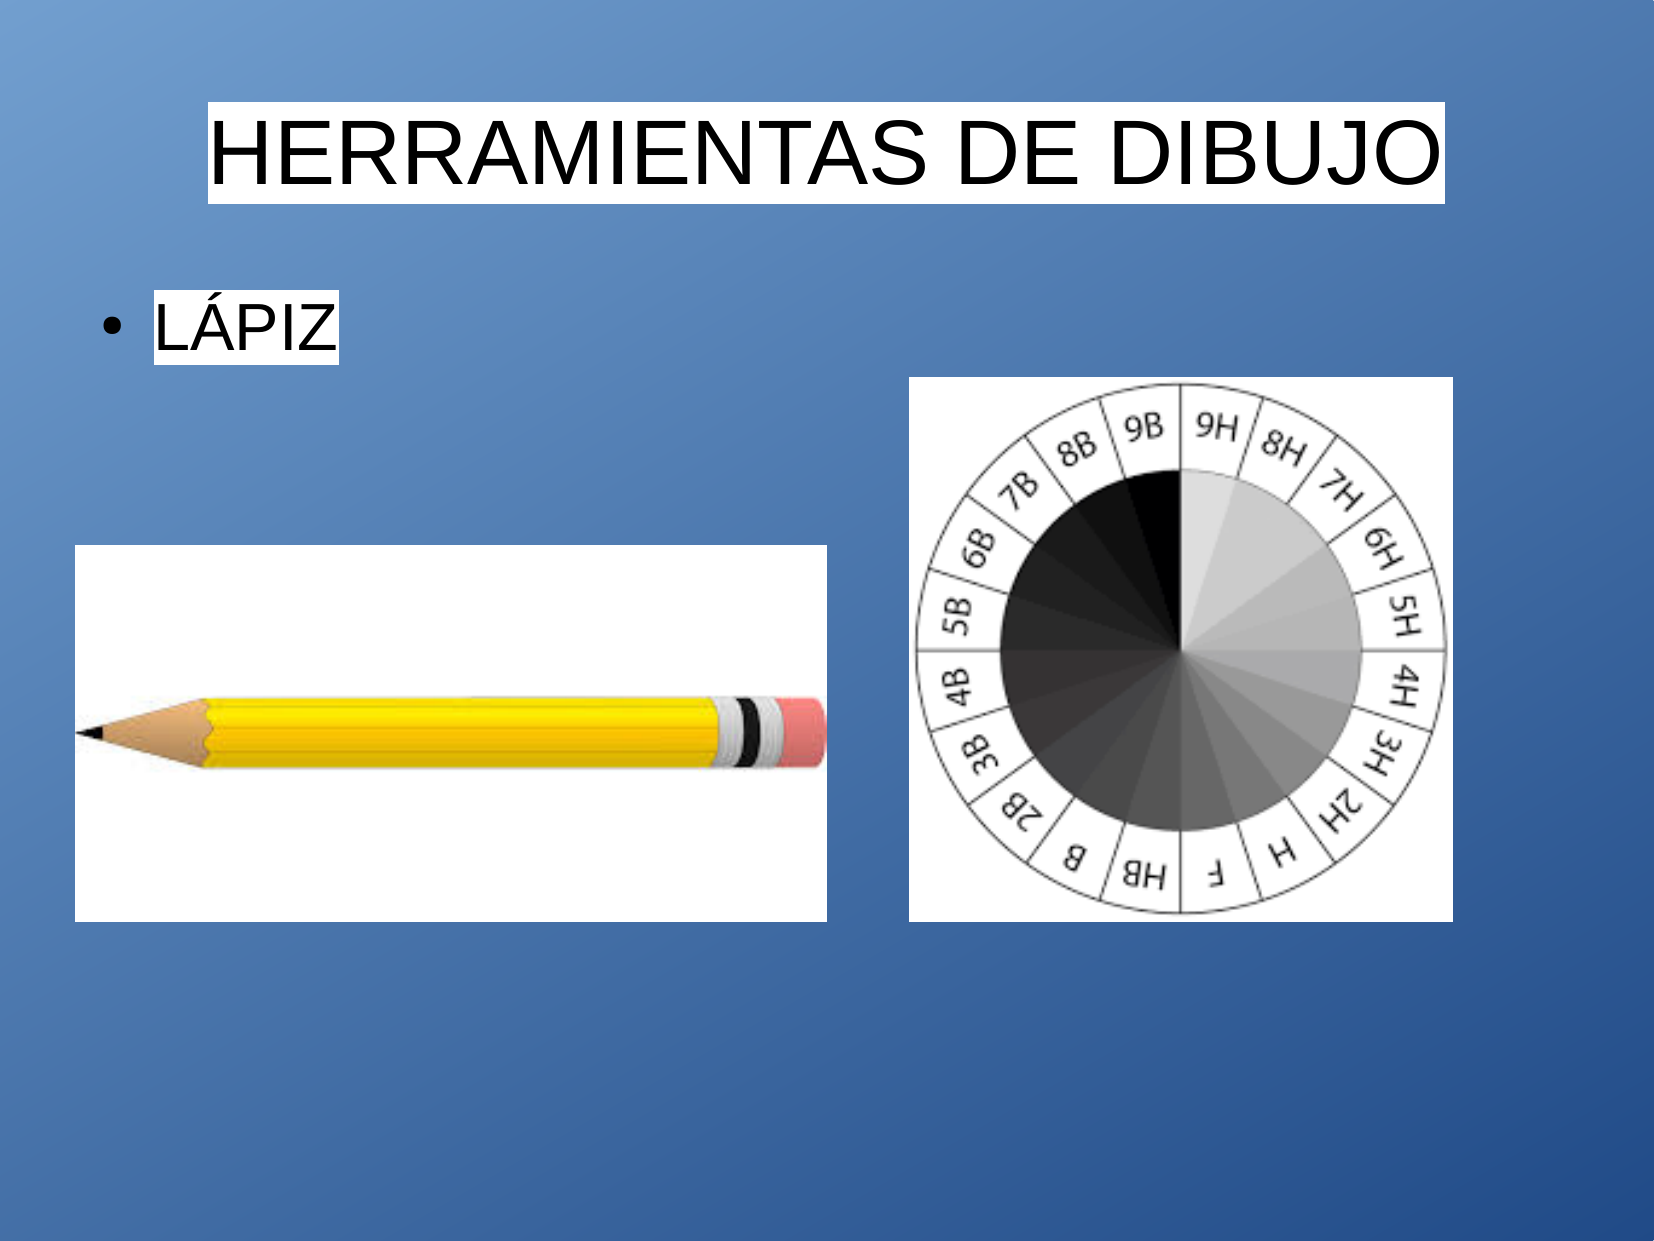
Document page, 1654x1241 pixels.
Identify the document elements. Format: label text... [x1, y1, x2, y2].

picture [909, 377, 1453, 922]
picture [75, 545, 827, 922]
list LÁPIZ [82, 290, 809, 545]
title HERRAMIENTAS DE DIBUJO [82, 49, 1571, 257]
